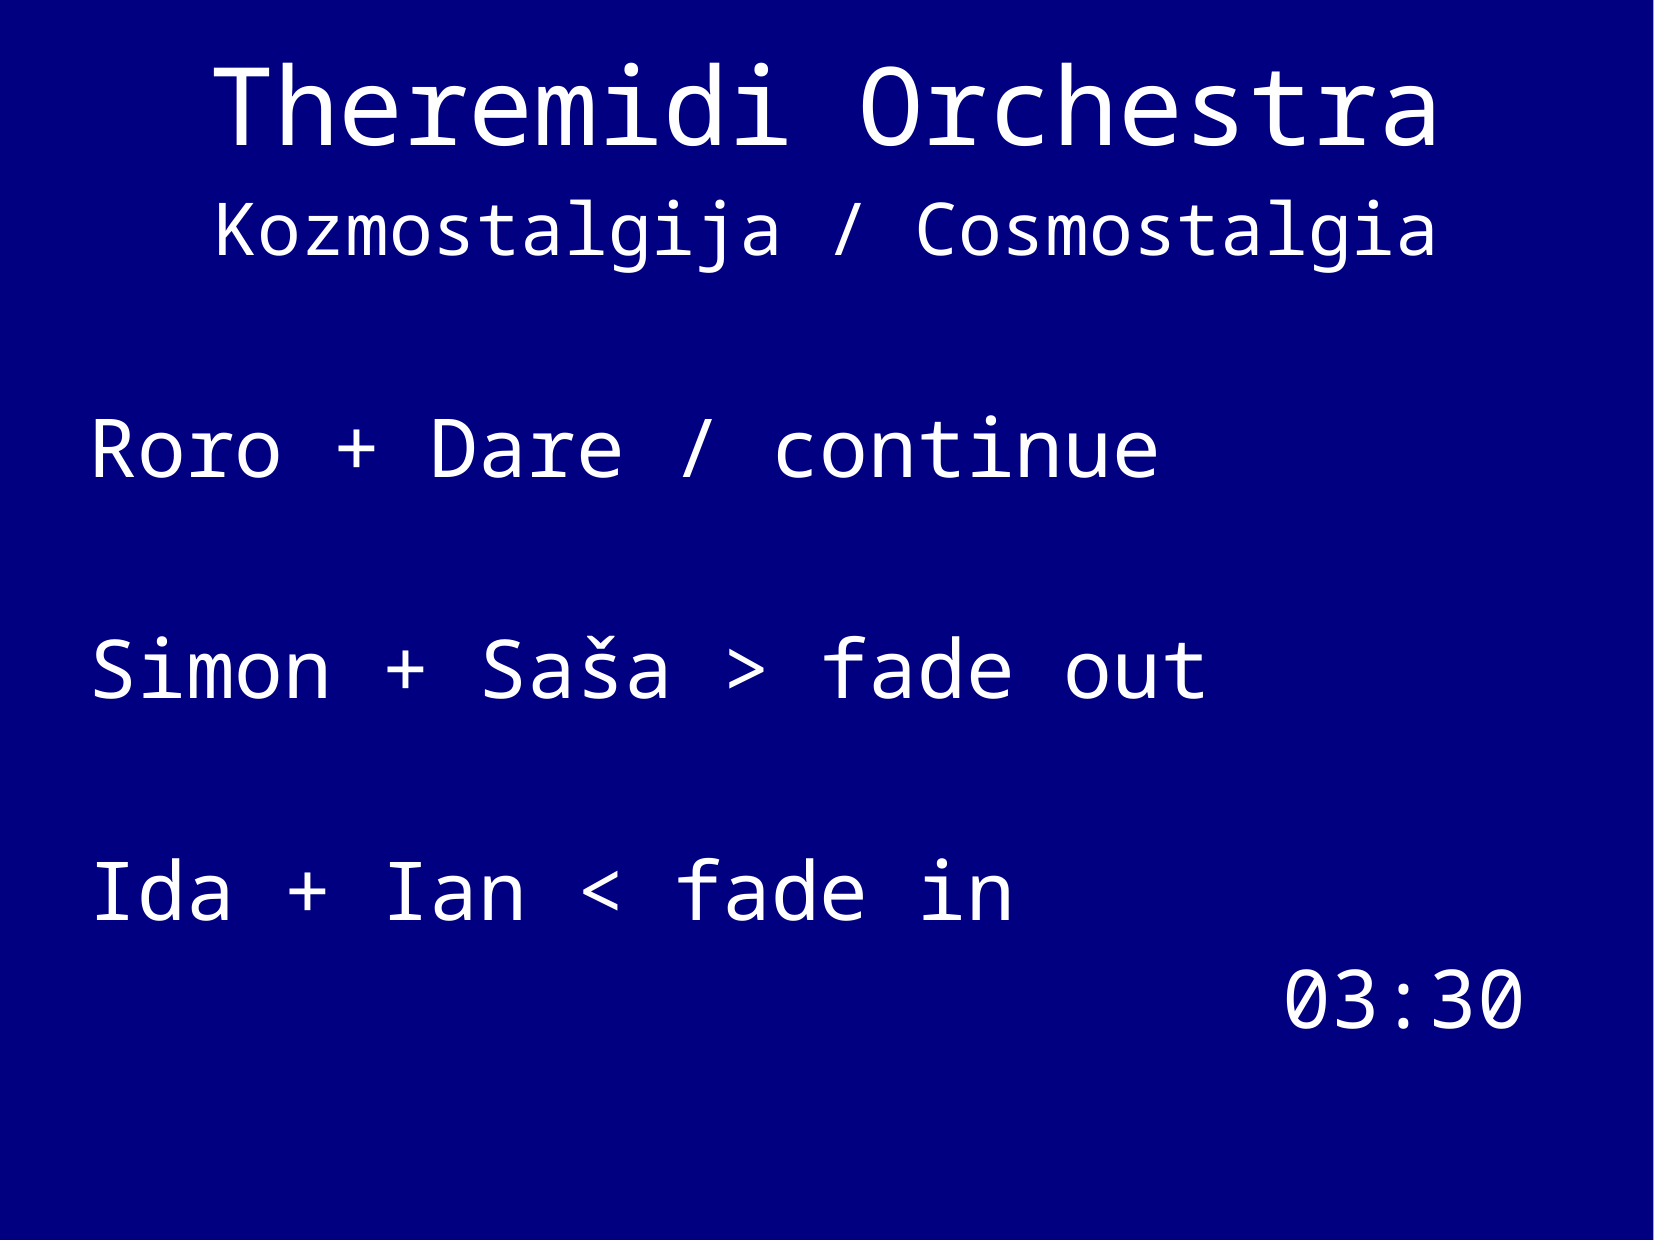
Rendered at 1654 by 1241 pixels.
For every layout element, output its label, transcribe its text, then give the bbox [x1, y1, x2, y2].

subtitle Roro + Dare / continue Simon + Saša > fade out Ida + Ian < fade in [88, 272, 1566, 1063]
title Theremidi Orchestra Kozmostalgija / Cosmostalgia [82, 49, 1571, 257]
text_box 03:30 [1282, 900, 1620, 1096]
